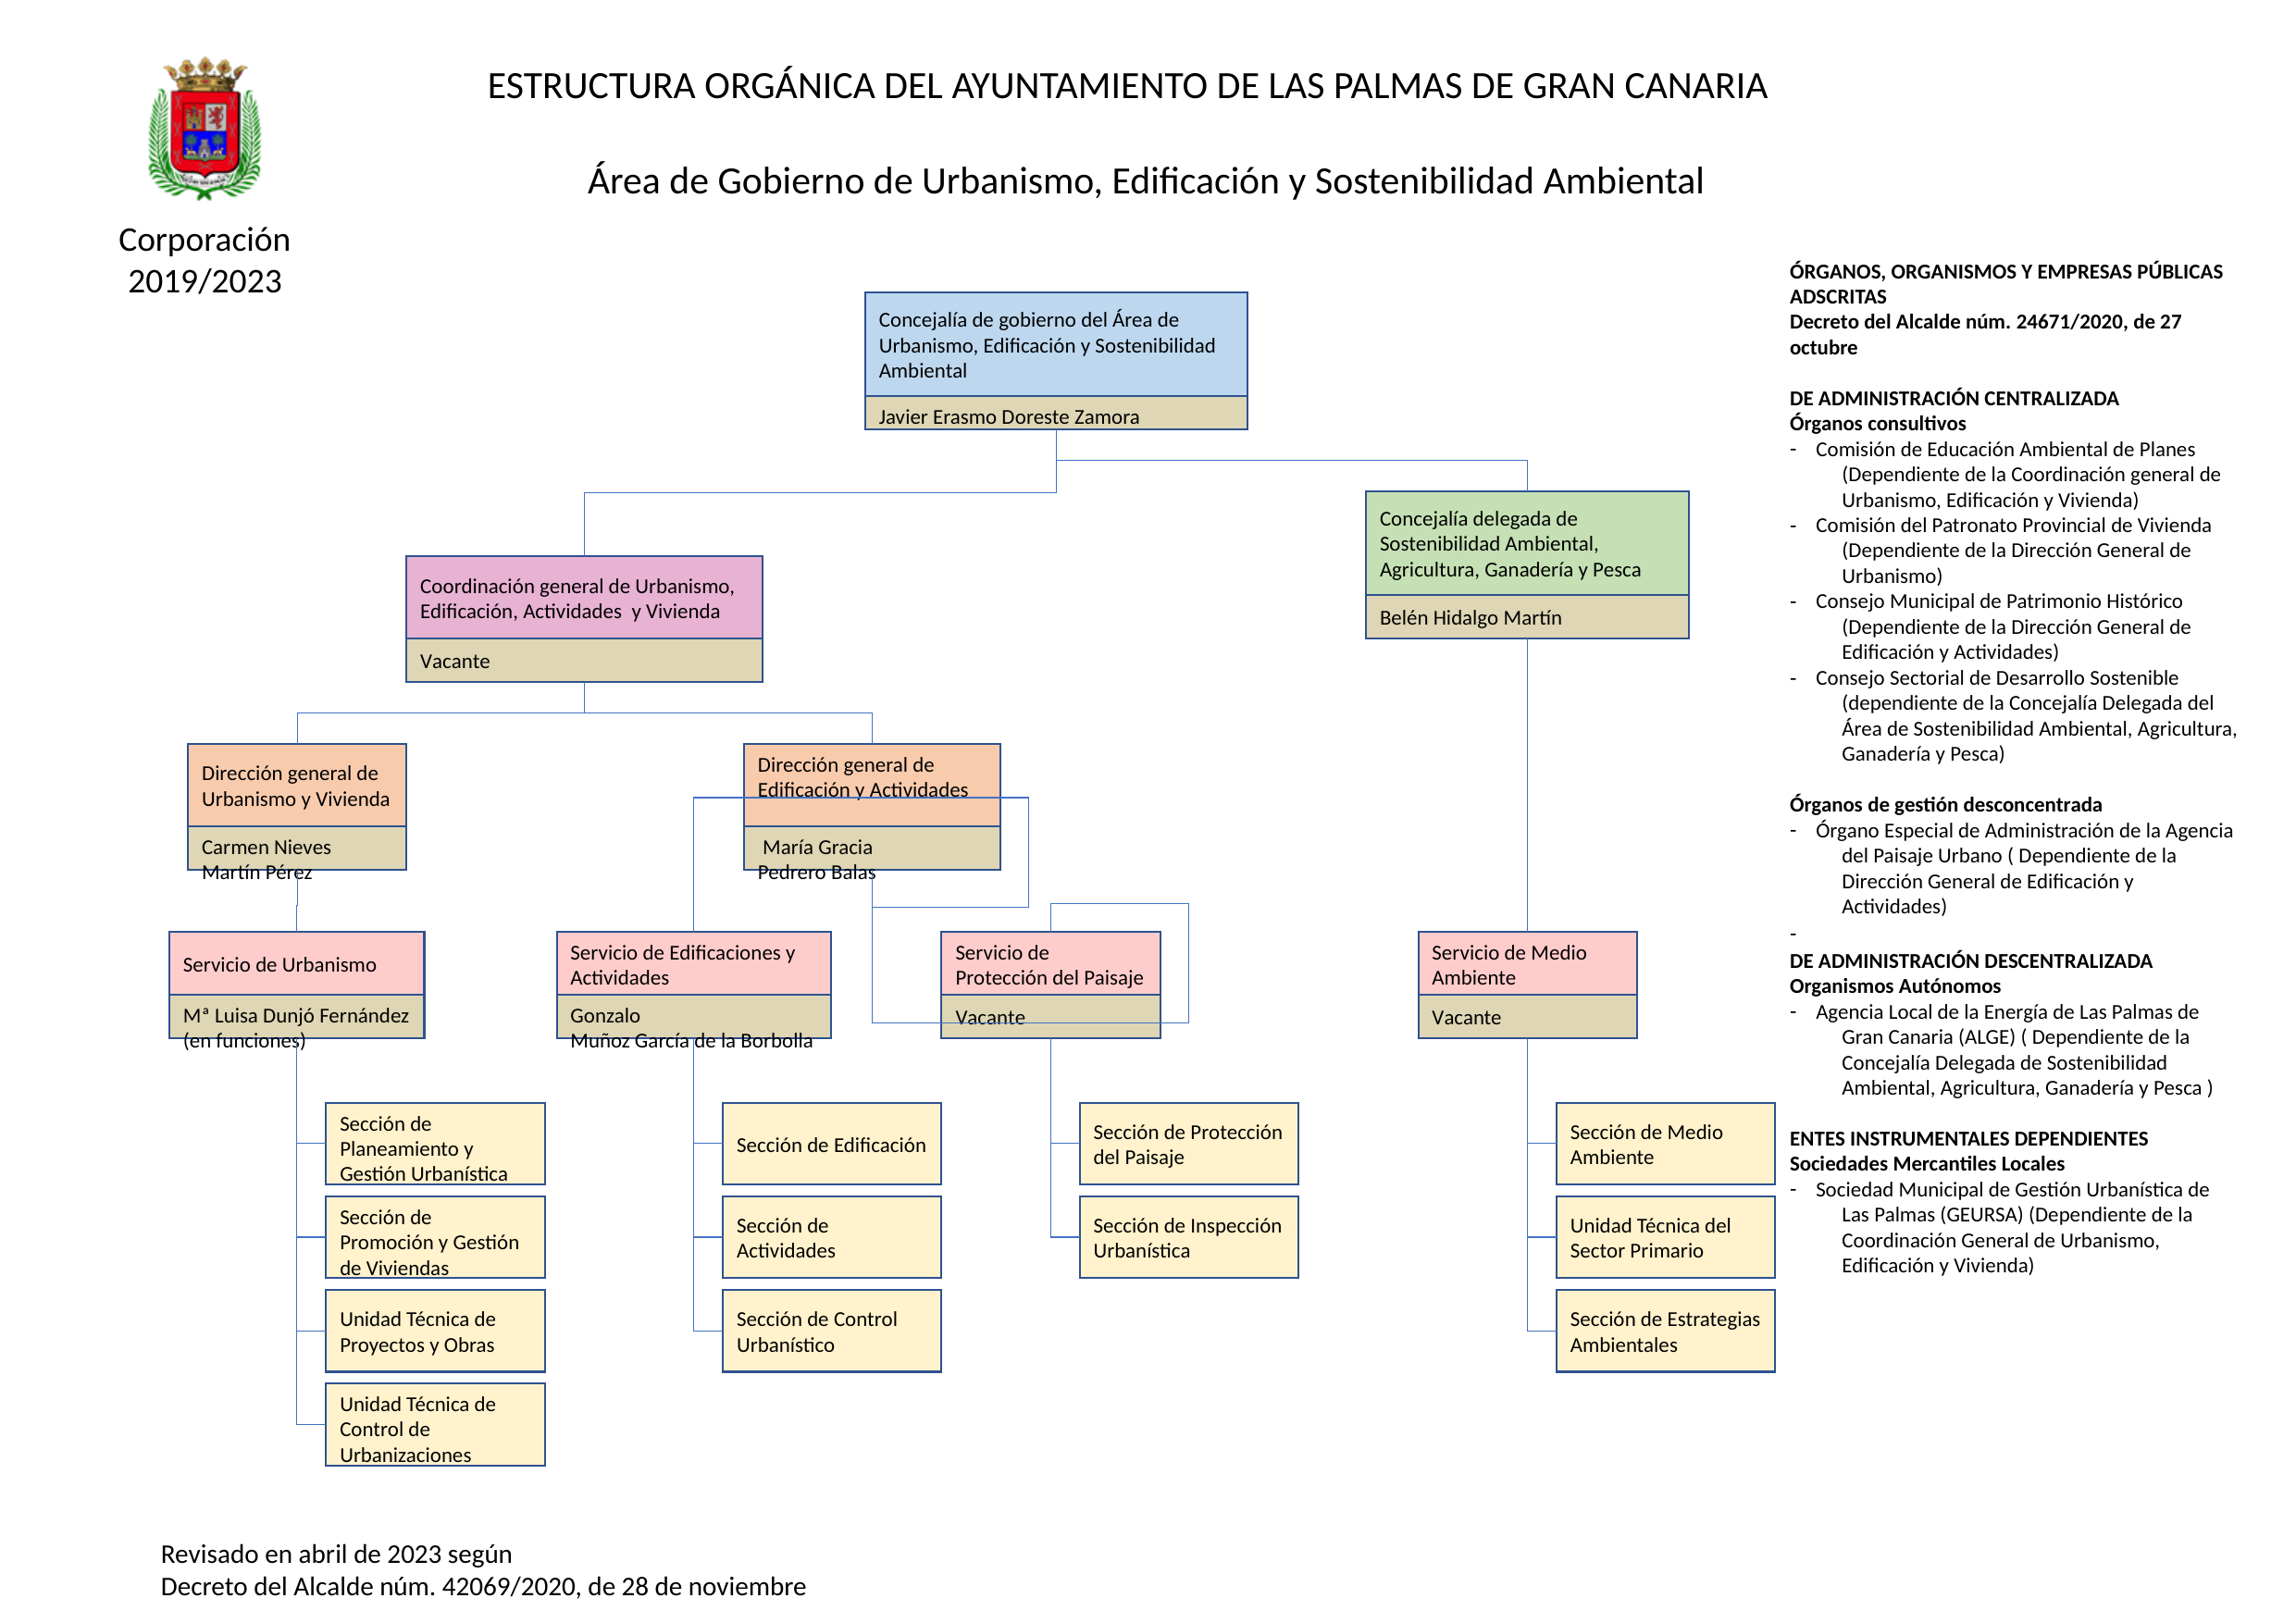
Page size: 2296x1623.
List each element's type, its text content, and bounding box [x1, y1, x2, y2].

text_box Sección de Protección del Paisaje [1080, 1103, 1298, 1184]
text_box Sección de Promoción y Gestión de Viviendas [326, 1196, 545, 1278]
text_box Concejalía de gobierno del Área de Urbanismo, Edificación y Sostenibilidad Ambiental [865, 292, 1247, 396]
text_box Sección de Edificación [723, 1103, 941, 1184]
text_box ESTRUCTURA ORGÁNICA DEL AYUNTAMIENTO DE LAS PALMAS DE GRAN CANARIA [473, 53, 1822, 114]
text_box Vacante [406, 638, 763, 682]
text_box Servicio de Medio Ambiente [1419, 932, 1637, 995]
text_box Sección de Actividades [723, 1196, 941, 1278]
text_box Servicio de Protección del Paisaje [941, 932, 1160, 995]
text_box Javier Erasmo Doreste Zamora [865, 396, 1247, 429]
text_box Dirección general de Urbanismo y Vivienda [188, 744, 406, 826]
text_box Vacante [941, 995, 1160, 1022]
text_box Dirección general de Edificación y Actividades [744, 744, 1000, 799]
text_box Servicio de Edificaciones y Actividades [557, 932, 831, 995]
text_box Servicio de Urbanismo [169, 932, 425, 995]
text_box María Gracia Pedrero Balas [744, 826, 1000, 870]
text_box Unidad Técnica de Proyectos y Obras [326, 1290, 545, 1372]
picture [146, 53, 263, 204]
text_box Área de Gobierno de Urbanismo, Edificación y Sostenibilidad Ambiental [574, 147, 1722, 209]
text_box Vacante [1419, 995, 1637, 1038]
text_box Vacante [941, 1022, 1160, 1038]
text_box Corporación 2019/2023 [82, 209, 328, 308]
text_box Revisado en abril de 2023 según Decreto del Alcalde núm. 42069/2020, de 28 de noviembre [146, 1529, 1339, 1609]
text_box Sección de Medio Ambiente [1557, 1103, 1775, 1184]
text_box Belén Hidalgo Martín [1366, 595, 1689, 638]
text_box Unidad Técnica del Sector Primario [1557, 1196, 1775, 1278]
text_box Sección de Control Urbanístico [723, 1290, 941, 1372]
text_box ÓRGANOS, ORGANISMOS Y EMPRESAS PÚBLICAS ADSCRITAS Decreto del Alcalde núm. 24671/2020, de 27 octubre DE ADMINISTRACIÓN CENTRALIZADA Órganos consultivos Comisión de Educación Ambiental de Planes (Dependiente de la Coordinación general de Urbanismo, Edificación y Vivienda) Comisión del Patronato Provincial de Vivienda (Dependiente de la Dirección General de Urbanismo) Consejo Municipal de Patrimonio Histórico (Dependiente de la Dirección General de Edificación y Actividades) Consejo Sectorial de Desarrollo Sostenible (dependiente de la Concejalía Delegada del Área de Sostenibilidad Ambiental, Agricultura, Ganadería y Pesca) Órganos de gestión desconcentrada Órgano Especial de Administración de la Agencia del Paisaje Urbano ( Dependiente de la Dirección General de Edificación y Actividades) DE ADMINISTRACIÓN DESCENTRALIZADA Organismos Autónomos Agencia Local de la Energía de Las Palmas de Gran Canaria (ALGE) ( Dependiente de la Concejalía Delegada de Sostenibilidad Ambiental, Agricultura, Ganadería y Pesca ) ENTES INSTRUMENTALES DEPENDIENTES Sociedades Mercantiles Locales Sociedad Municipal de Gestión Urbanística de Las Palmas (GEURSA) (Dependiente de la Coordinación General de Urbanismo, Edificación y Vivienda) [1776, 250, 2256, 1293]
text_box Sección de Estrategias Ambientales [1557, 1290, 1775, 1372]
text_box Mª Luisa Dunjó Fernández (en funciones) [169, 995, 425, 1038]
text_box Concejalía delegada de Sostenibilidad Ambiental, Agricultura, Ganadería y Pesca [1366, 491, 1689, 595]
text_box Dirección general de Edificación y Actividades [744, 799, 1000, 826]
text_box Coordinación general de Urbanismo, Edificación, Actividades y Vivienda [406, 556, 763, 638]
text_box Sección de Inspección Urbanística [1080, 1196, 1298, 1278]
text_box Carmen Nieves Martín Pérez [188, 826, 406, 870]
text_box Gonzalo Muñoz García de la Borbolla [557, 995, 831, 1038]
text_box Unidad Técnica de Control de Urbanizaciones [326, 1383, 545, 1466]
text_box Sección de Planeamiento y Gestión Urbanística [326, 1103, 545, 1184]
